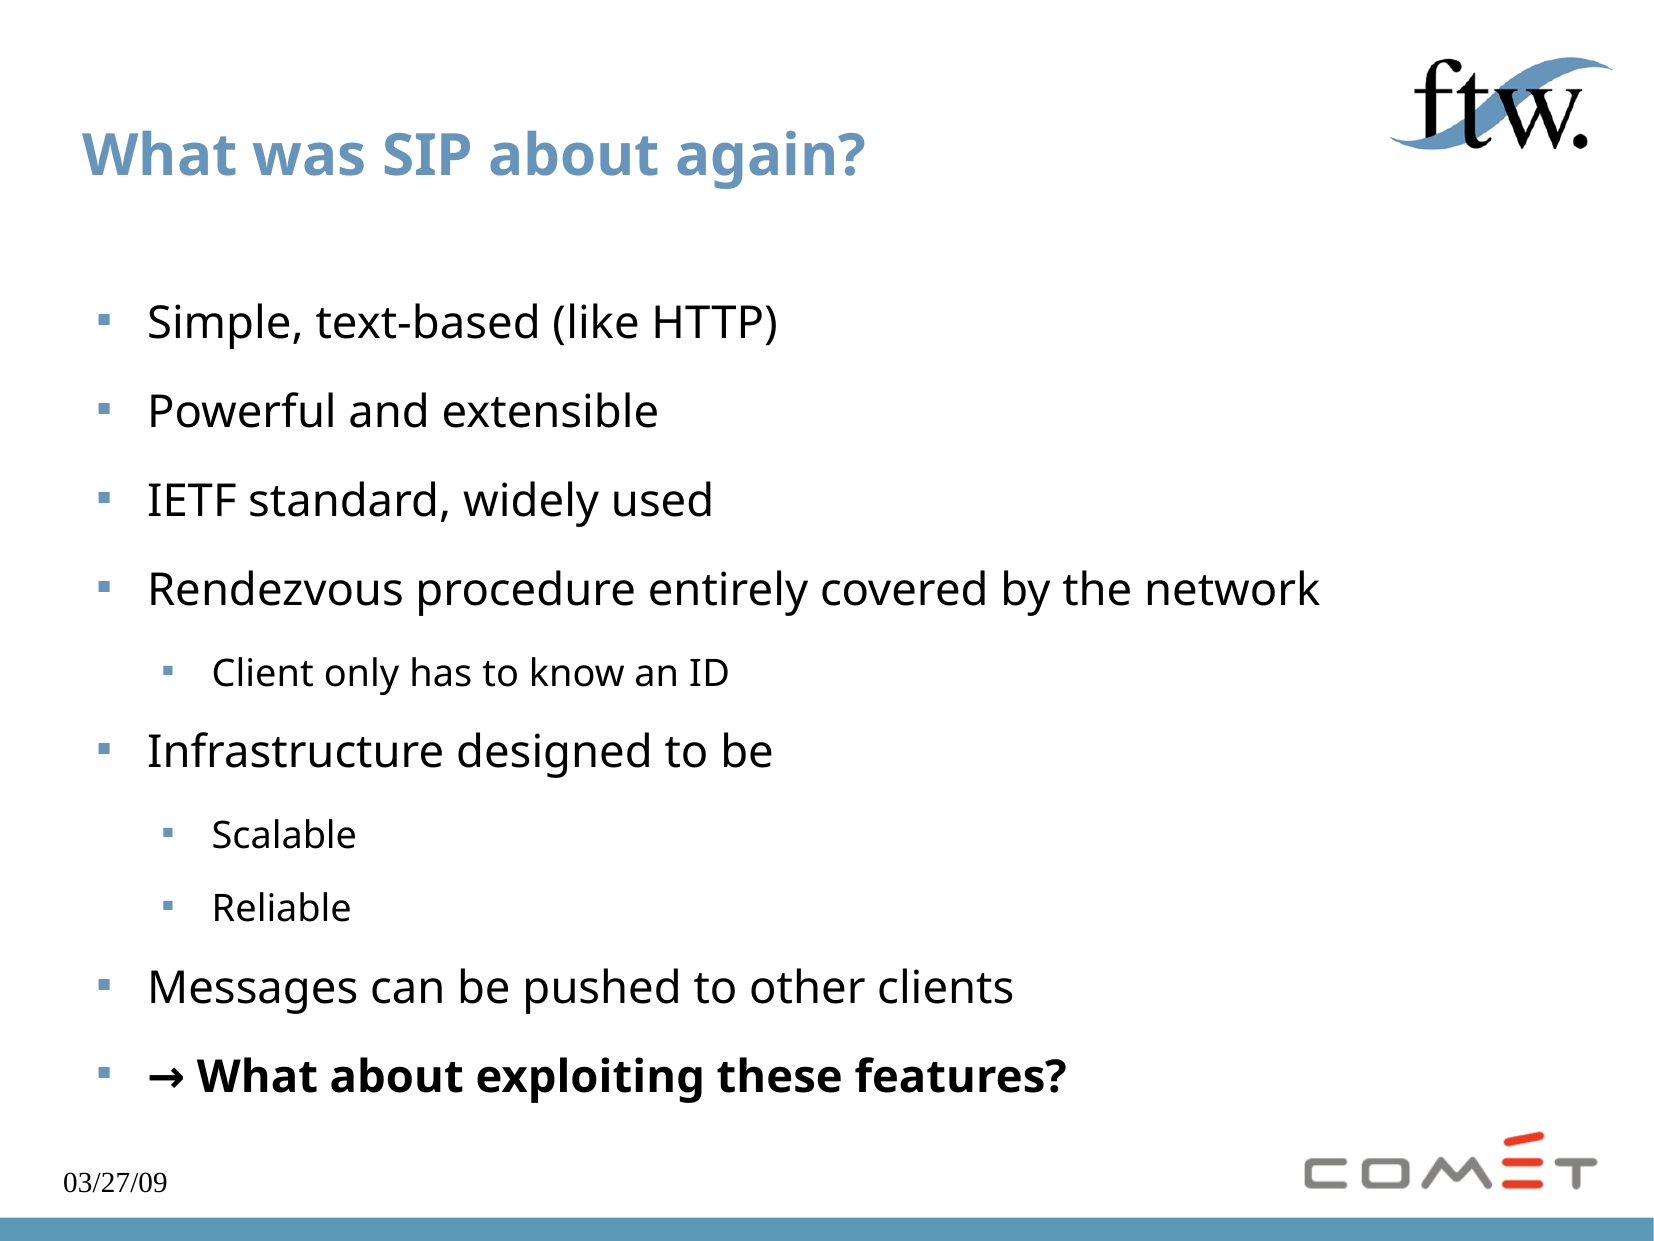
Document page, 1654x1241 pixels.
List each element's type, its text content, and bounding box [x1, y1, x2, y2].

list Simple, text-based (like HTTP) Powerful and extensible IETF standard, widely used Rendezvous procedure entirely covered by the network Client only has to know an ID Infrastructure designed to be Scalable Reliable Messages can be pushed to other clients → What about exploiting these features? [82, 290, 1571, 1109]
picture [1387, 56, 1613, 150]
title What was SIP about again? [82, 49, 1351, 257]
picture [1292, 1120, 1612, 1212]
